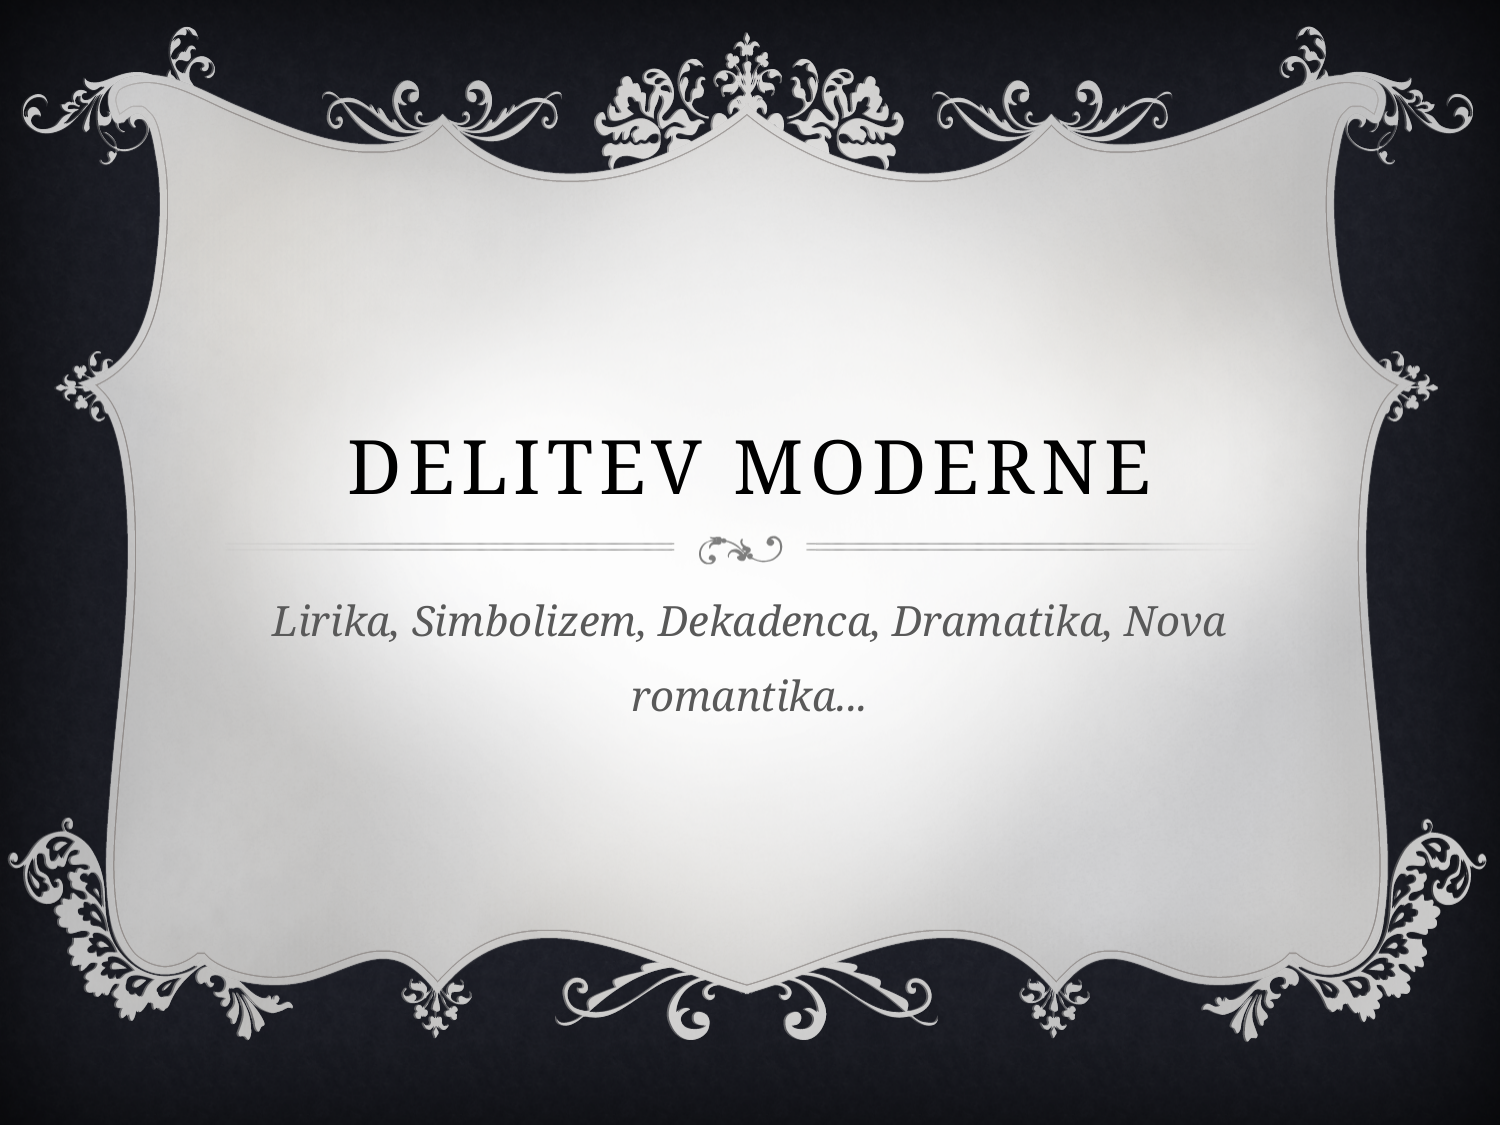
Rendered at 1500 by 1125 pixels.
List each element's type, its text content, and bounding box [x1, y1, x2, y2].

picture [0, 0, 1500, 1125]
title Delitev Moderne [225, 304, 1275, 518]
subtitle Lirika, Simbolizem, Dekadenca, Dramatika, Nova romantika... [225, 562, 1275, 688]
